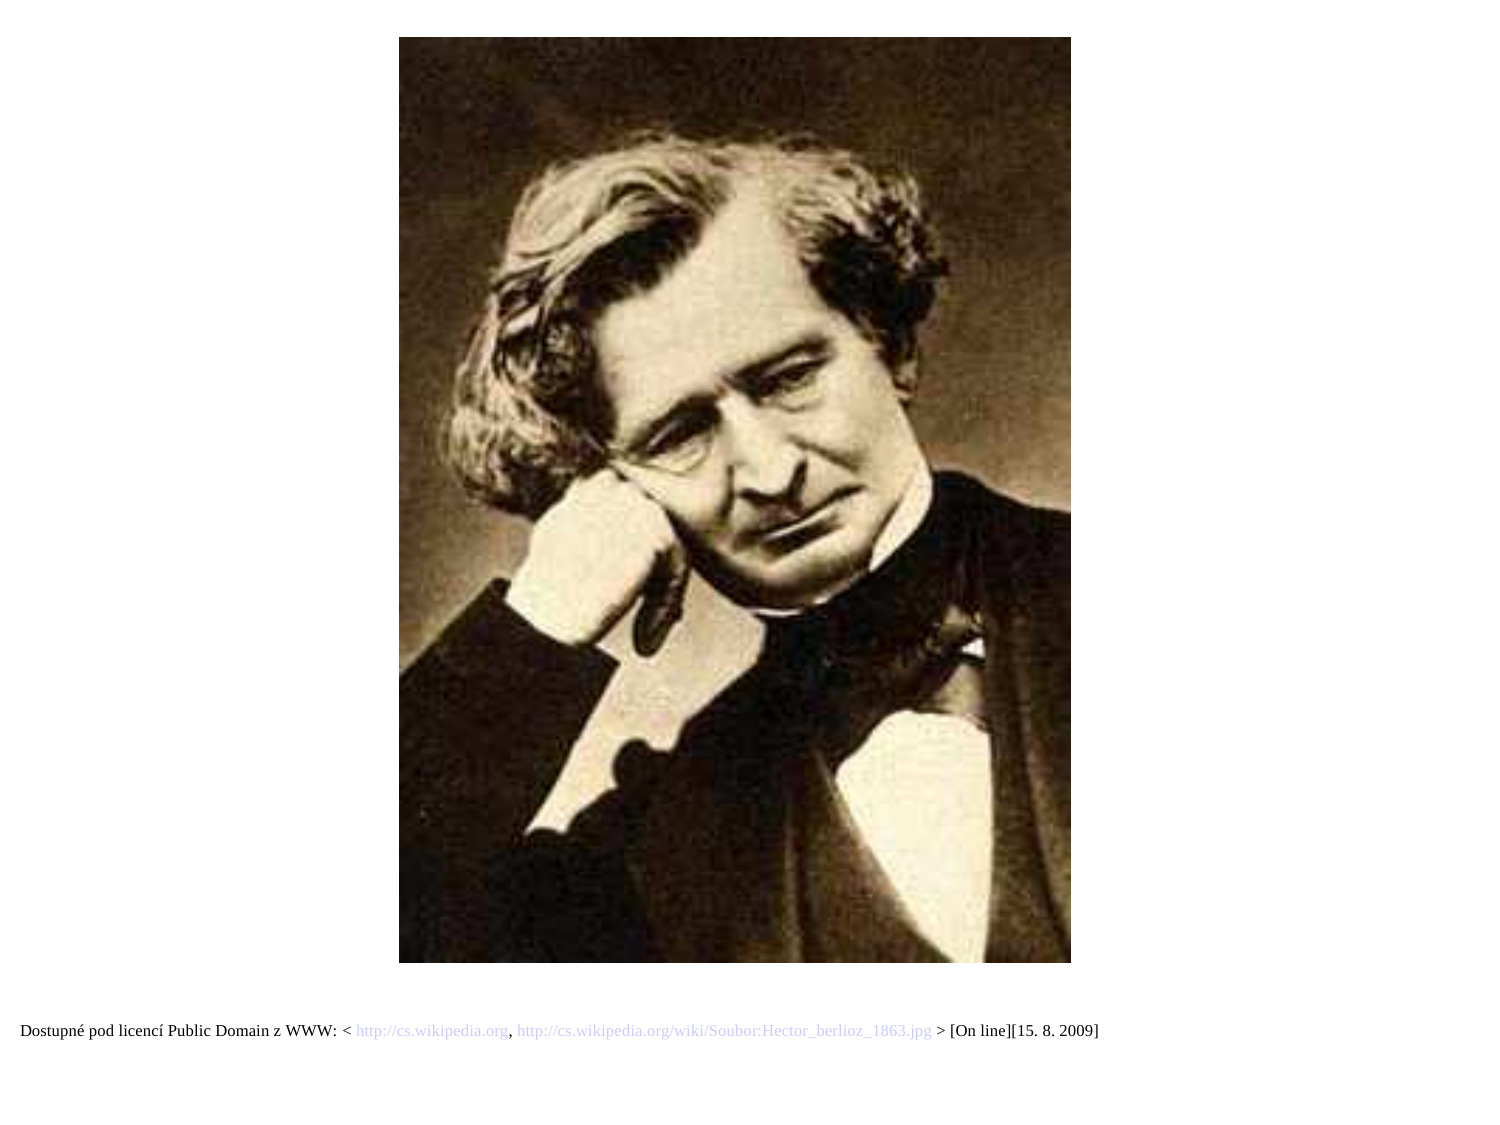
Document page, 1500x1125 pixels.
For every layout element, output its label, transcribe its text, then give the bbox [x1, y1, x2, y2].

picture [399, 37, 1071, 963]
text_box Dostupné pod licencí Public Domain z WWW: < http://cs.wikipedia.org, http://cs.wikipedia.org/wiki/Soubor:Hector_berlioz_1863.jpg > [On line][15. 8. 2009] [5, 1012, 1114, 1048]
